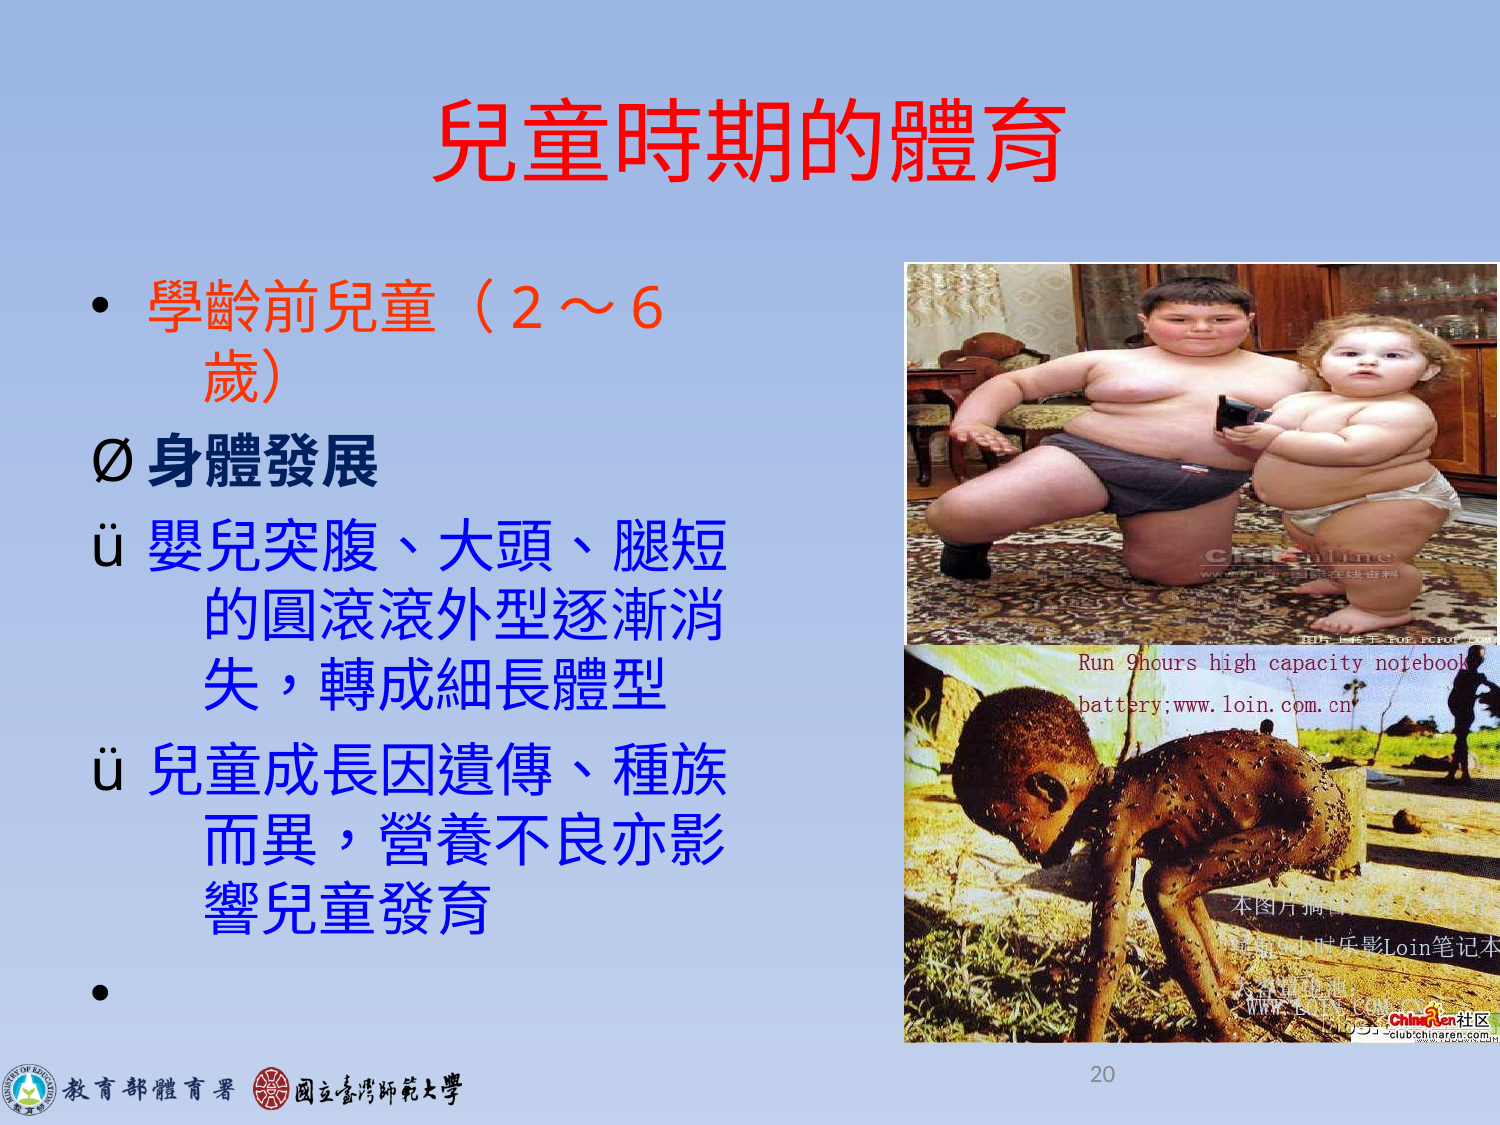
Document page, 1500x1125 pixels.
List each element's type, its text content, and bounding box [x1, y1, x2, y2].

title 兒童時期的體育 [75, 45, 1426, 233]
list 學齡前兒童（2～6歲） 身體發展 嬰兒突腹、大頭、腿短的圓滾滾外型逐漸消失，轉成細長體型 兒童成長因遺傳、種族而異，營養不良亦影響兒童發育 [75, 262, 763, 1005]
picture [904, 262, 1500, 1043]
text_box [1074, 1043, 1426, 1103]
